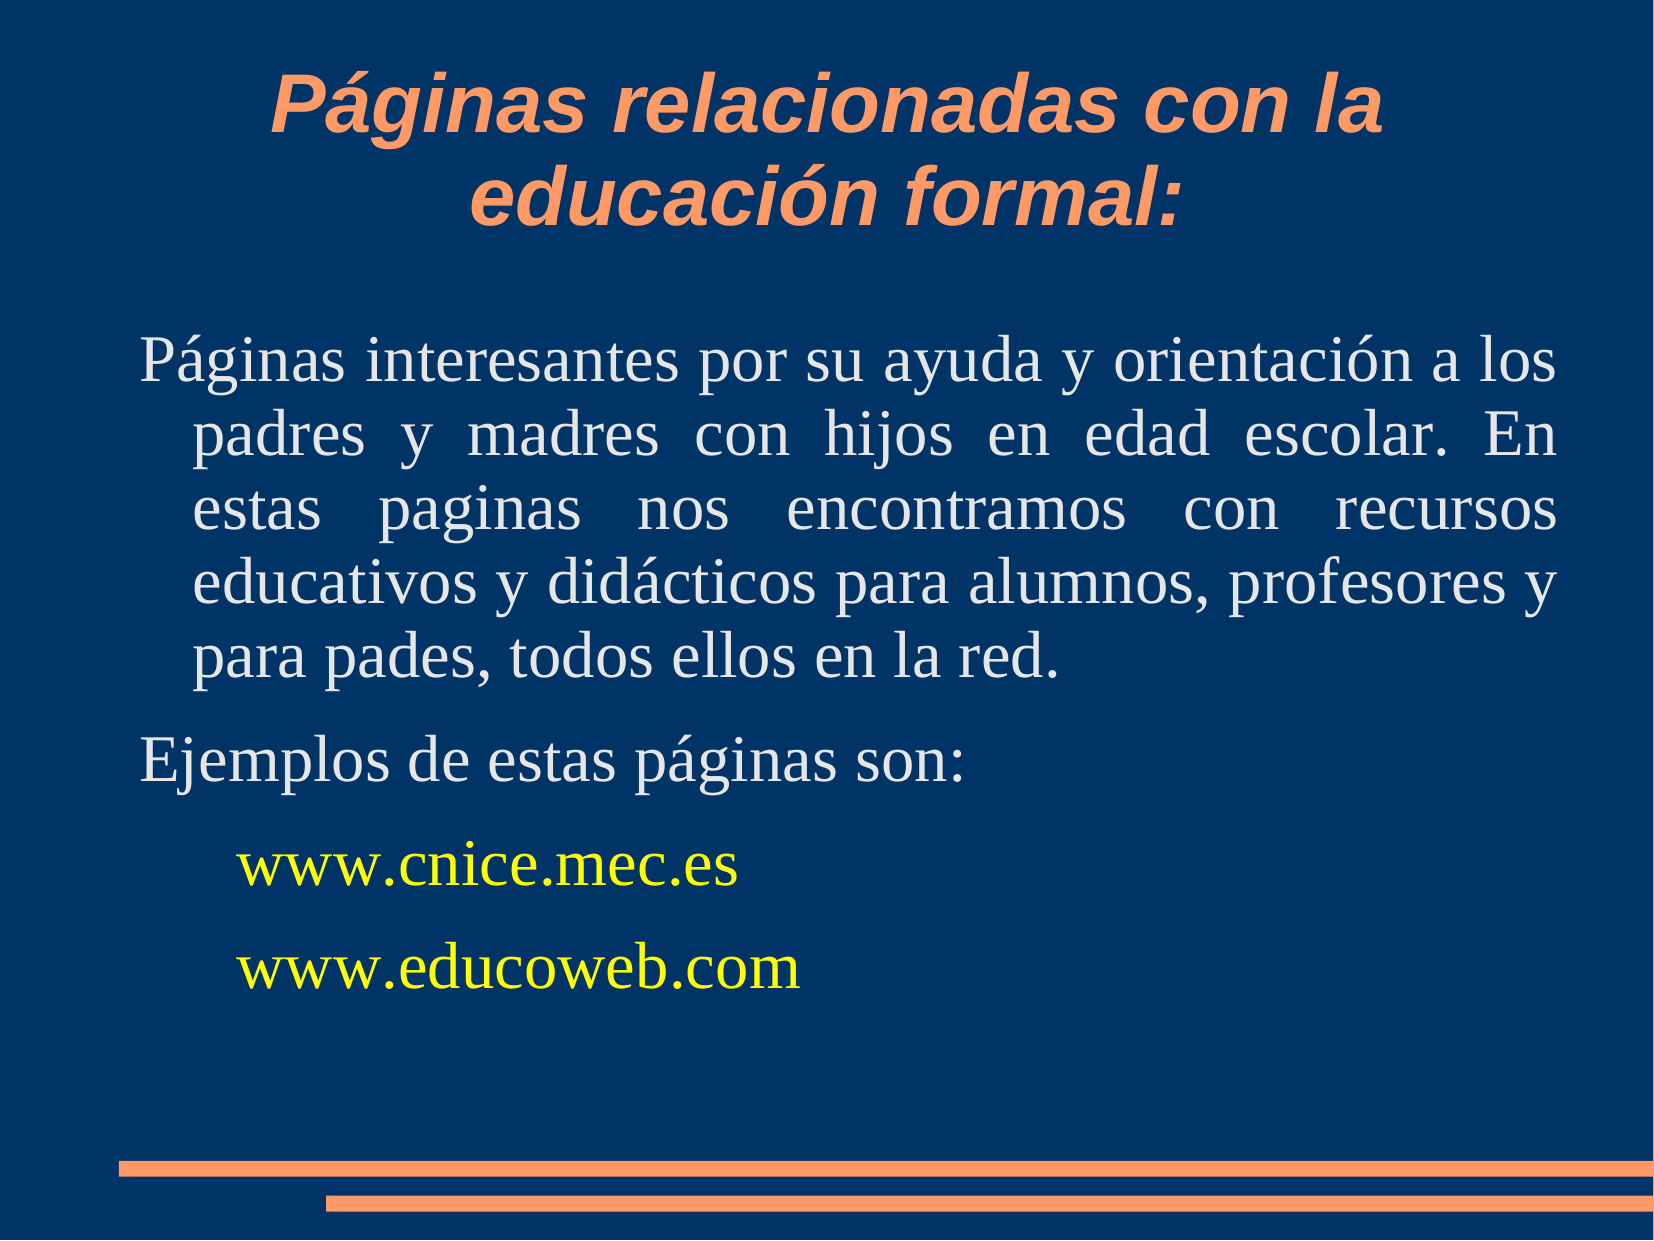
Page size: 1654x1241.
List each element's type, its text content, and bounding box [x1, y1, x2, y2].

list Páginas interesantes por su ayuda y orientación a los padres y madres con hijos en edad escolar. En estas paginas nos encontramos con recursos educativos y didácticos para alumnos, profesores y para pades, todos ellos en la red. Ejemplos de estas páginas son: www.cnice.mec.es www.educoweb.com [121, 322, 1561, 1168]
title Páginas relacionadas con la educación formal: [121, 53, 1534, 246]
